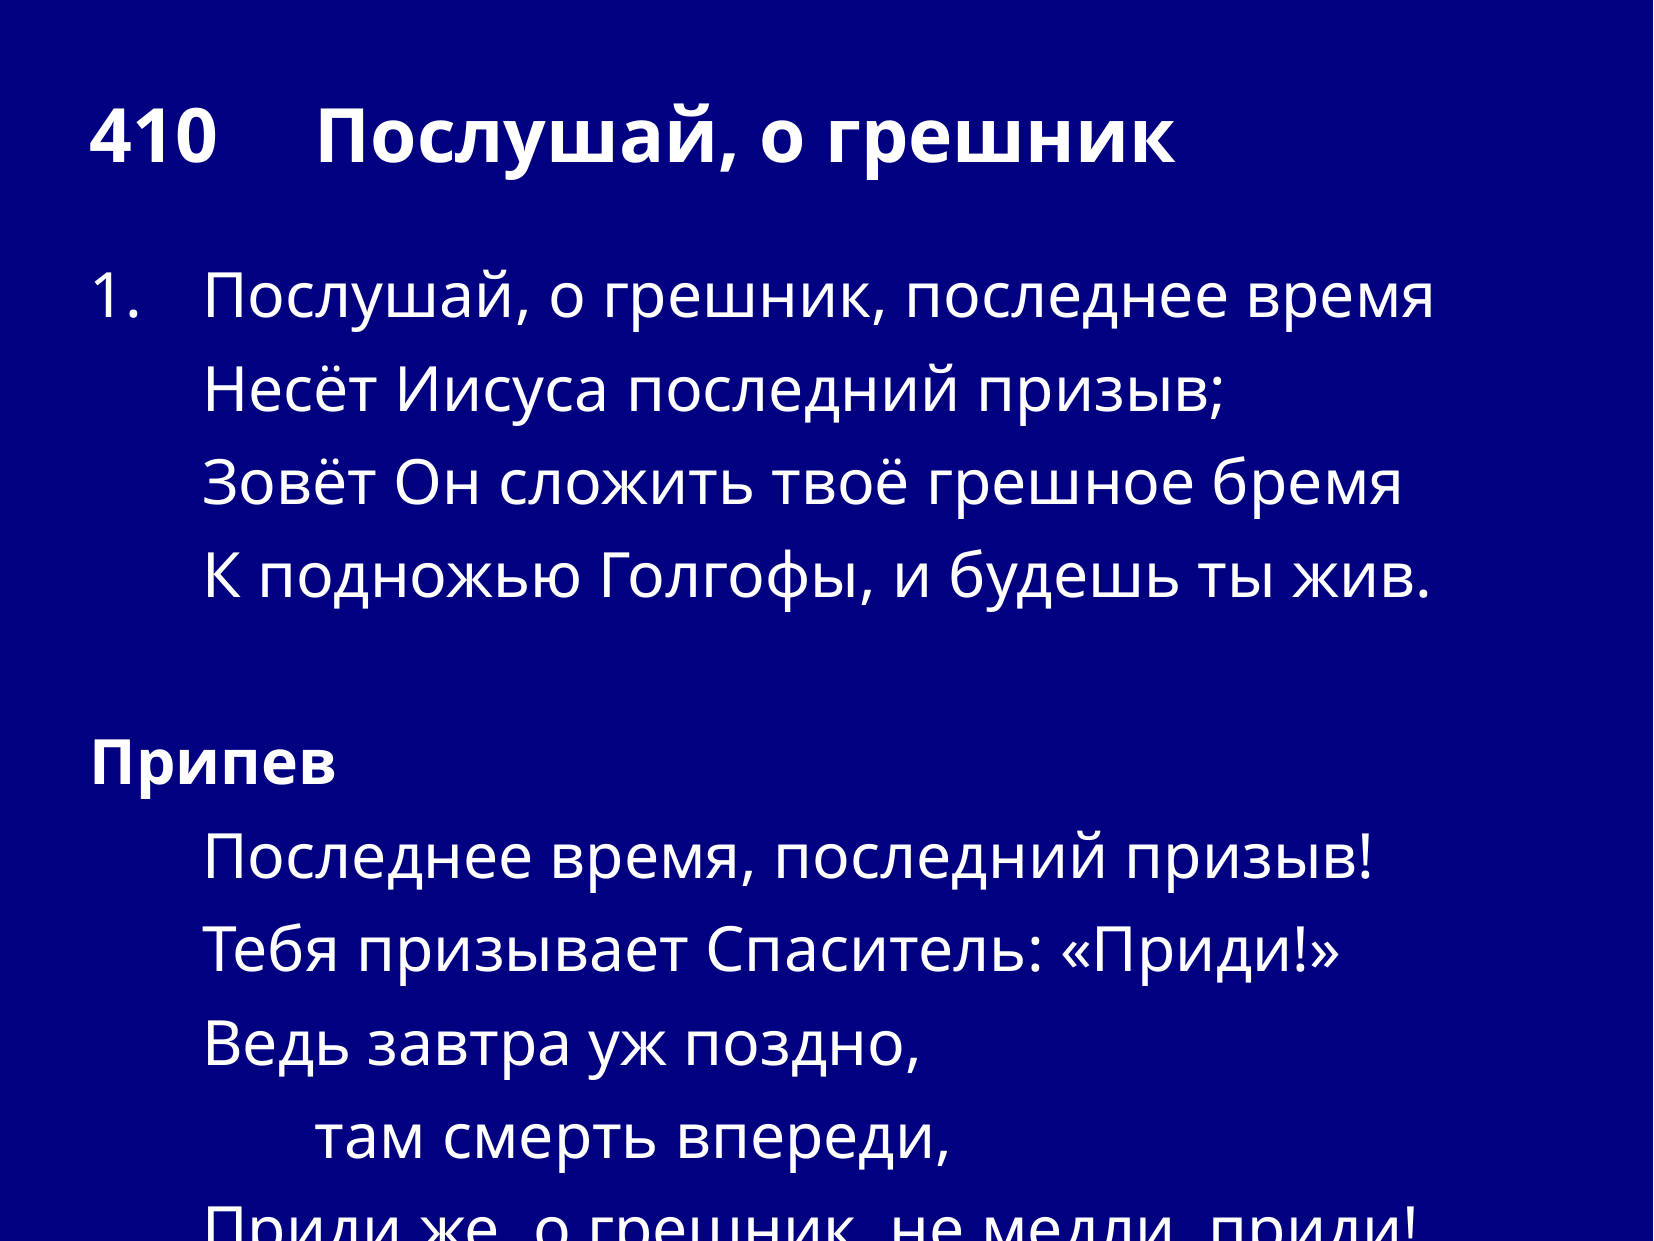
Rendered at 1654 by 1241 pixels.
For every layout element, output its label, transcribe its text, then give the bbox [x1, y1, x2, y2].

text_box 1. Послушай, о грешник, последнее время Несёт Иисуса последний призыв; Зовёт Он сложить твоё грешное бремя К подножью Голгофы, и будешь ты жив. Припев Последнее время, последний призыв! Тебя призывает Спаситель: «Приди!» Ведь завтра уж поздно, там смерть впереди, Приди же, о грешник, не медли, приди! [75, 188, 1576, 1163]
text_box 410 Послушай, о грешник [75, 75, 1576, 188]
